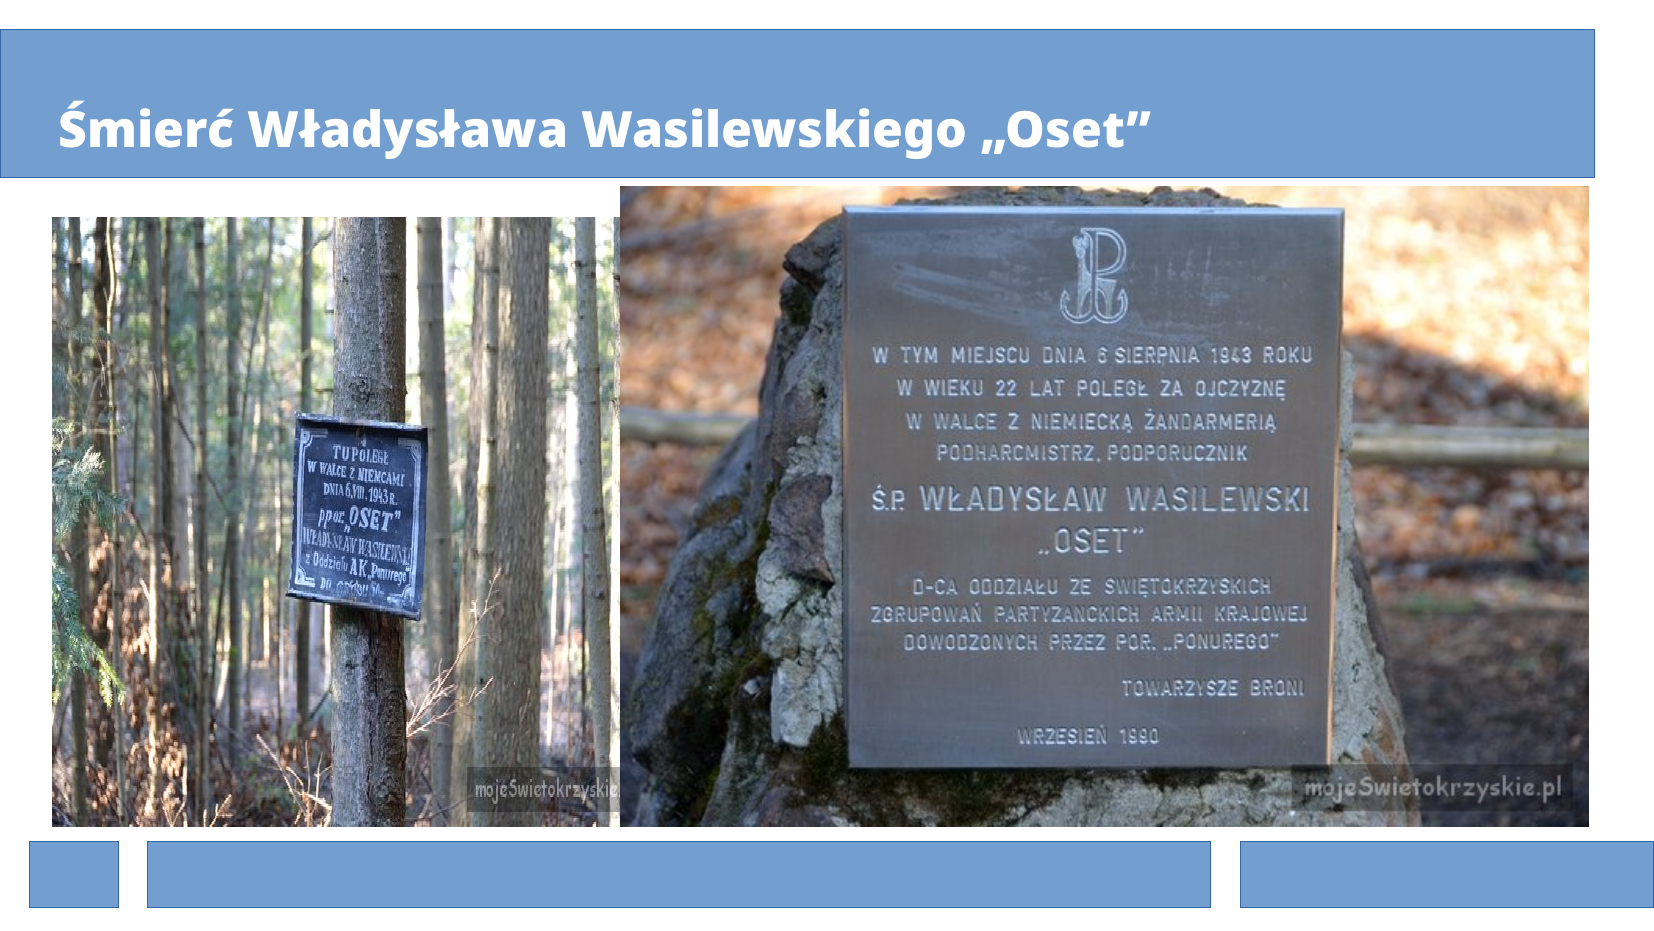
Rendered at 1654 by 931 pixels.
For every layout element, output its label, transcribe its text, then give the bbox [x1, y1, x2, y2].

title Śmierć Władysława Wasilewskiego „Oset” [59, 44, 1595, 163]
picture [52, 186, 1589, 827]
